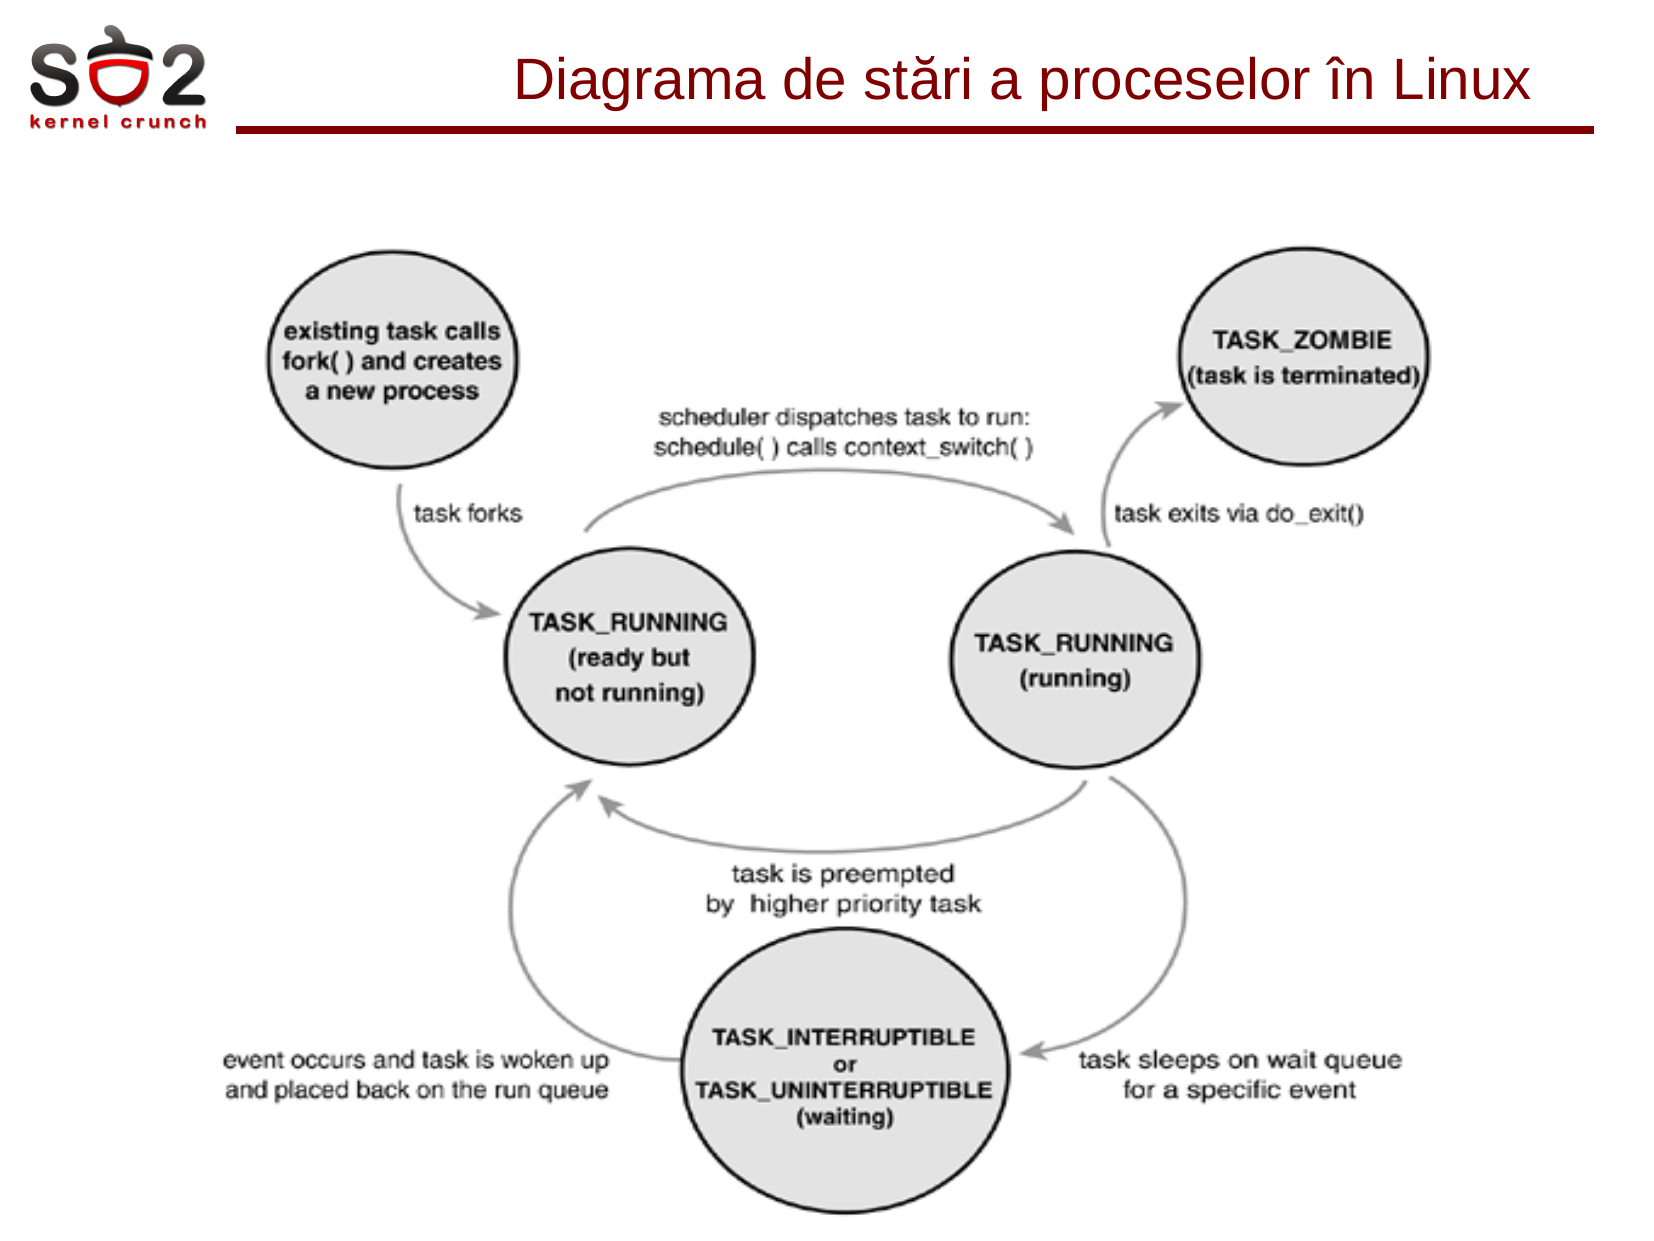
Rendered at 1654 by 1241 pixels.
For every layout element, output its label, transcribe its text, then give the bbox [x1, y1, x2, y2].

picture [176, 218, 1500, 1234]
picture [29, 23, 121, 130]
title Diagrama de stări a proceselor în Linux [121, 11, 1534, 148]
